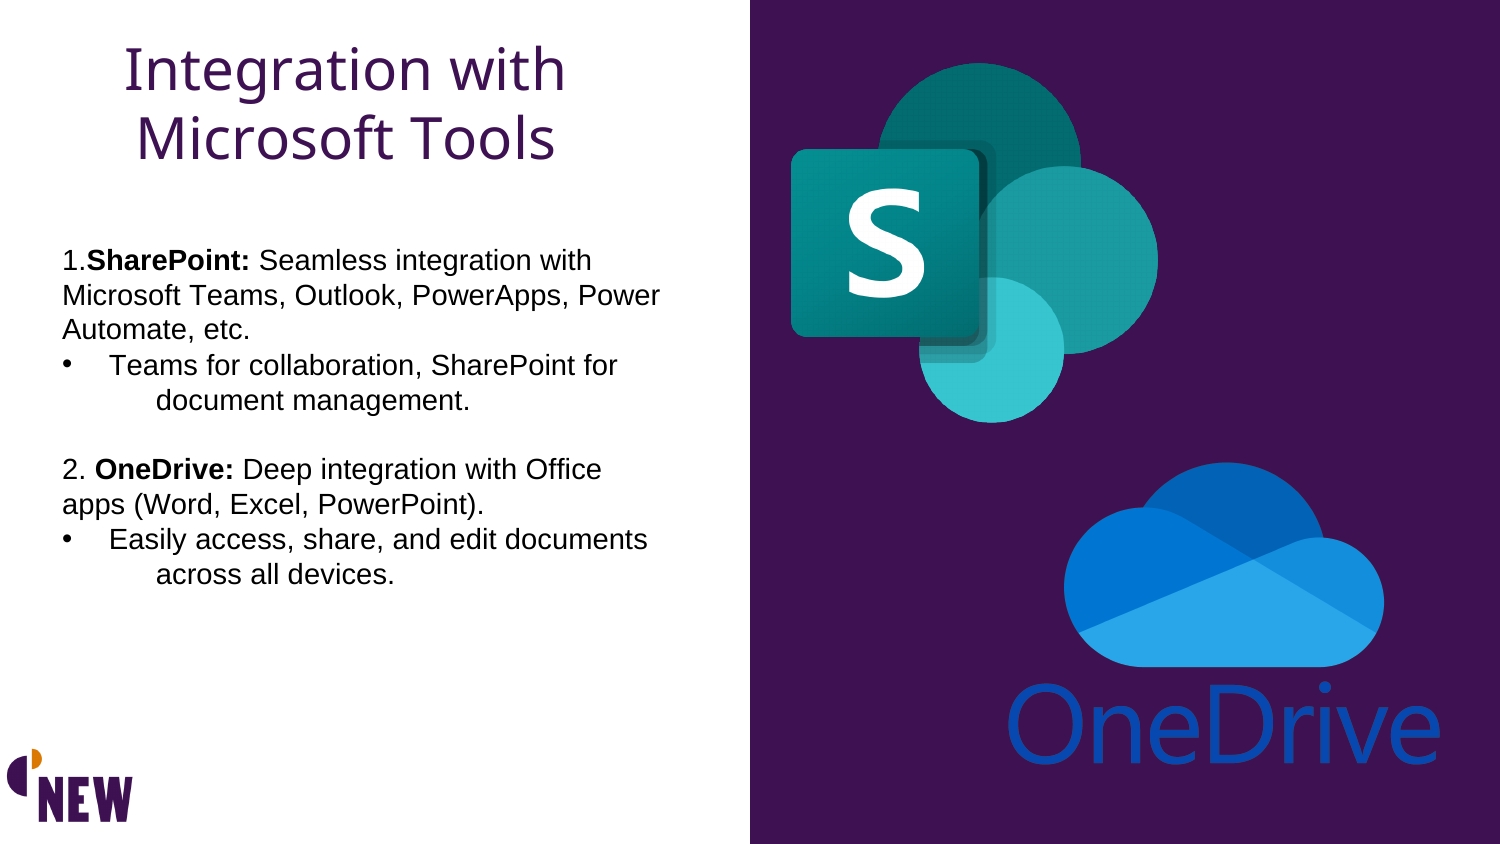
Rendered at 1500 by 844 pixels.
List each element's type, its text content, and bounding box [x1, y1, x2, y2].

title Integration with Microsoft Tools [13, 0, 678, 187]
text_box 1.SharePoint: Seamless integration with Microsoft Teams, Outlook, PowerApps, Power Automate, etc. Teams for collaboration, SharePoint for document management. 2. OneDrive: Deep integration with Office apps (Word, Excel, PowerPoint). Easily access, share, and edit documents across all devices. [47, 233, 678, 638]
picture [947, 458, 1500, 769]
picture [791, 63, 1158, 423]
